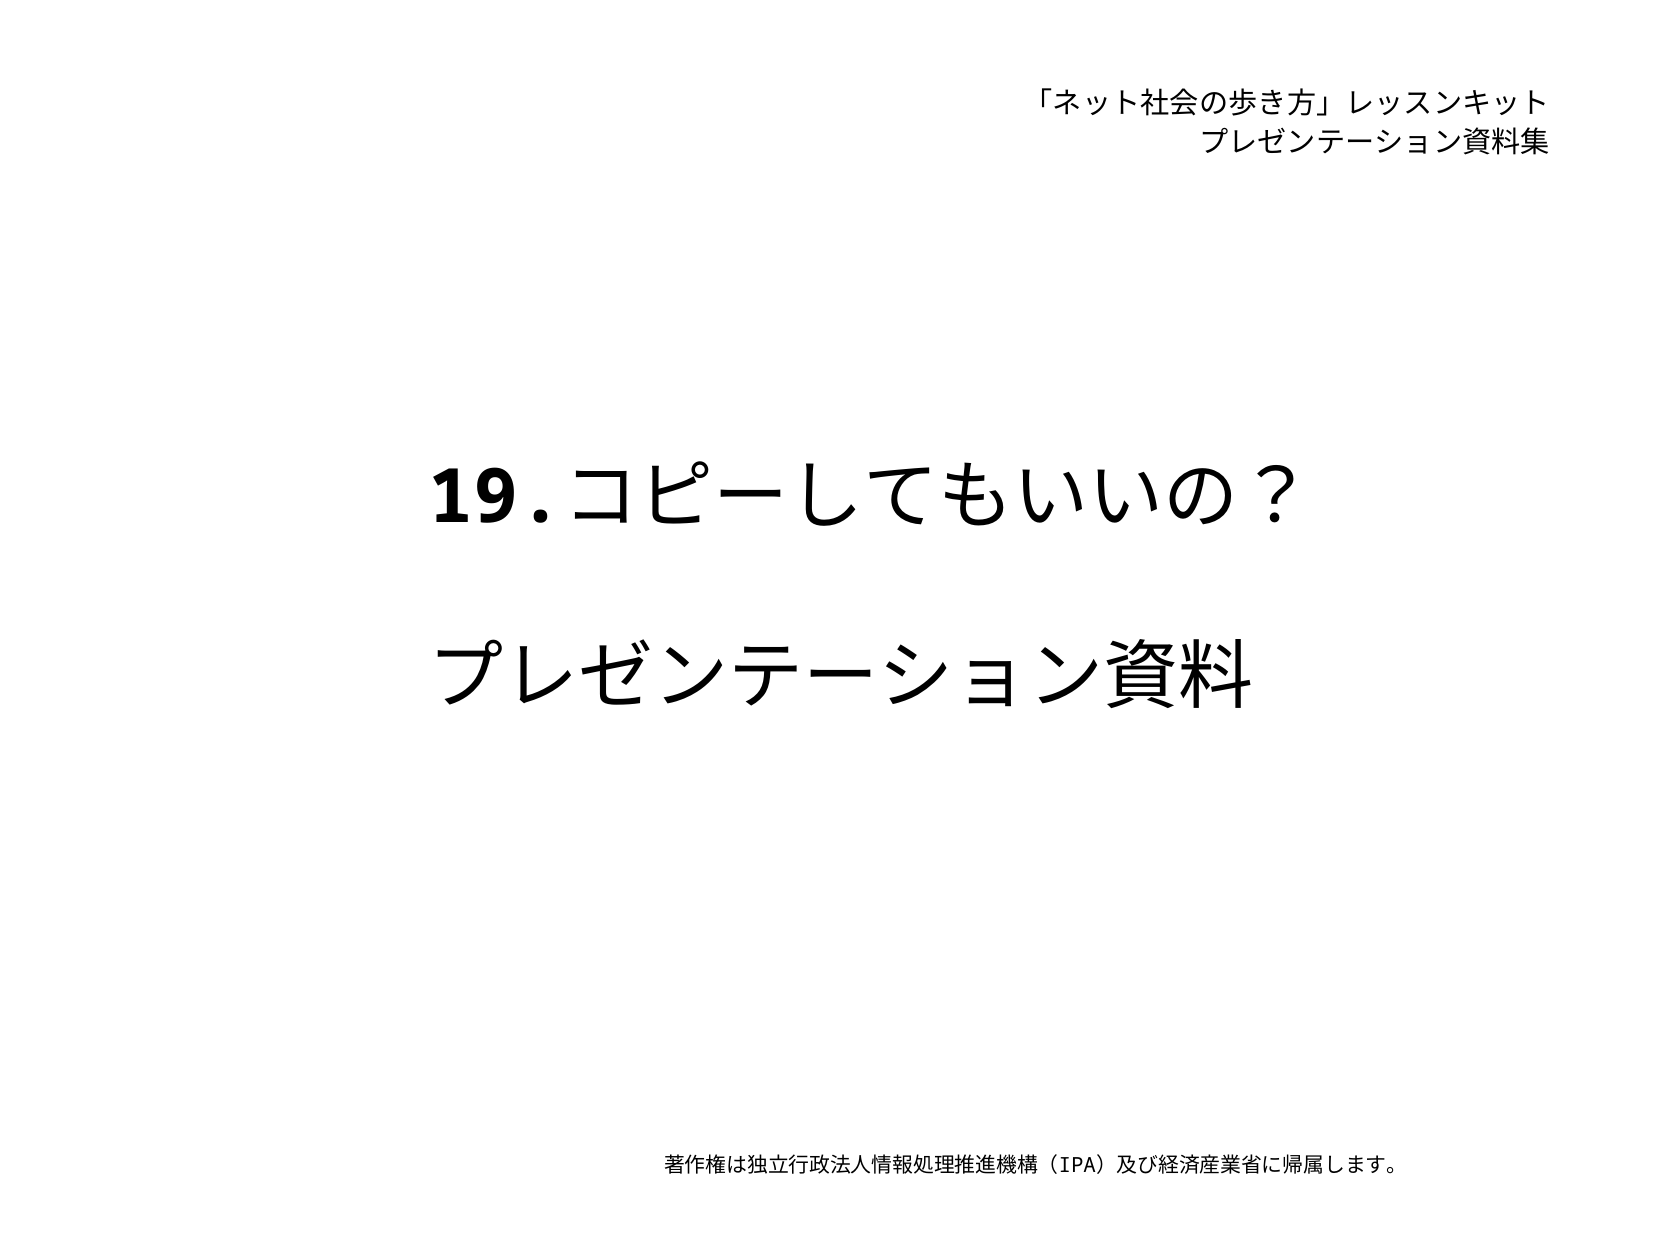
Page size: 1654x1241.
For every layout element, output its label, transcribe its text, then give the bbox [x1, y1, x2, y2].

text_box 19.コピーしてもいいの？ プレゼンテーション資料 [413, 442, 1329, 729]
text_box 「ネット社会の歩き方」レッスンキット プレゼンテーション資料集 [1003, 74, 1566, 169]
text_box 著作権は独立行政法人情報処理推進機構（IPA）及び経済産業省に帰属します。 [649, 1145, 1536, 1186]
